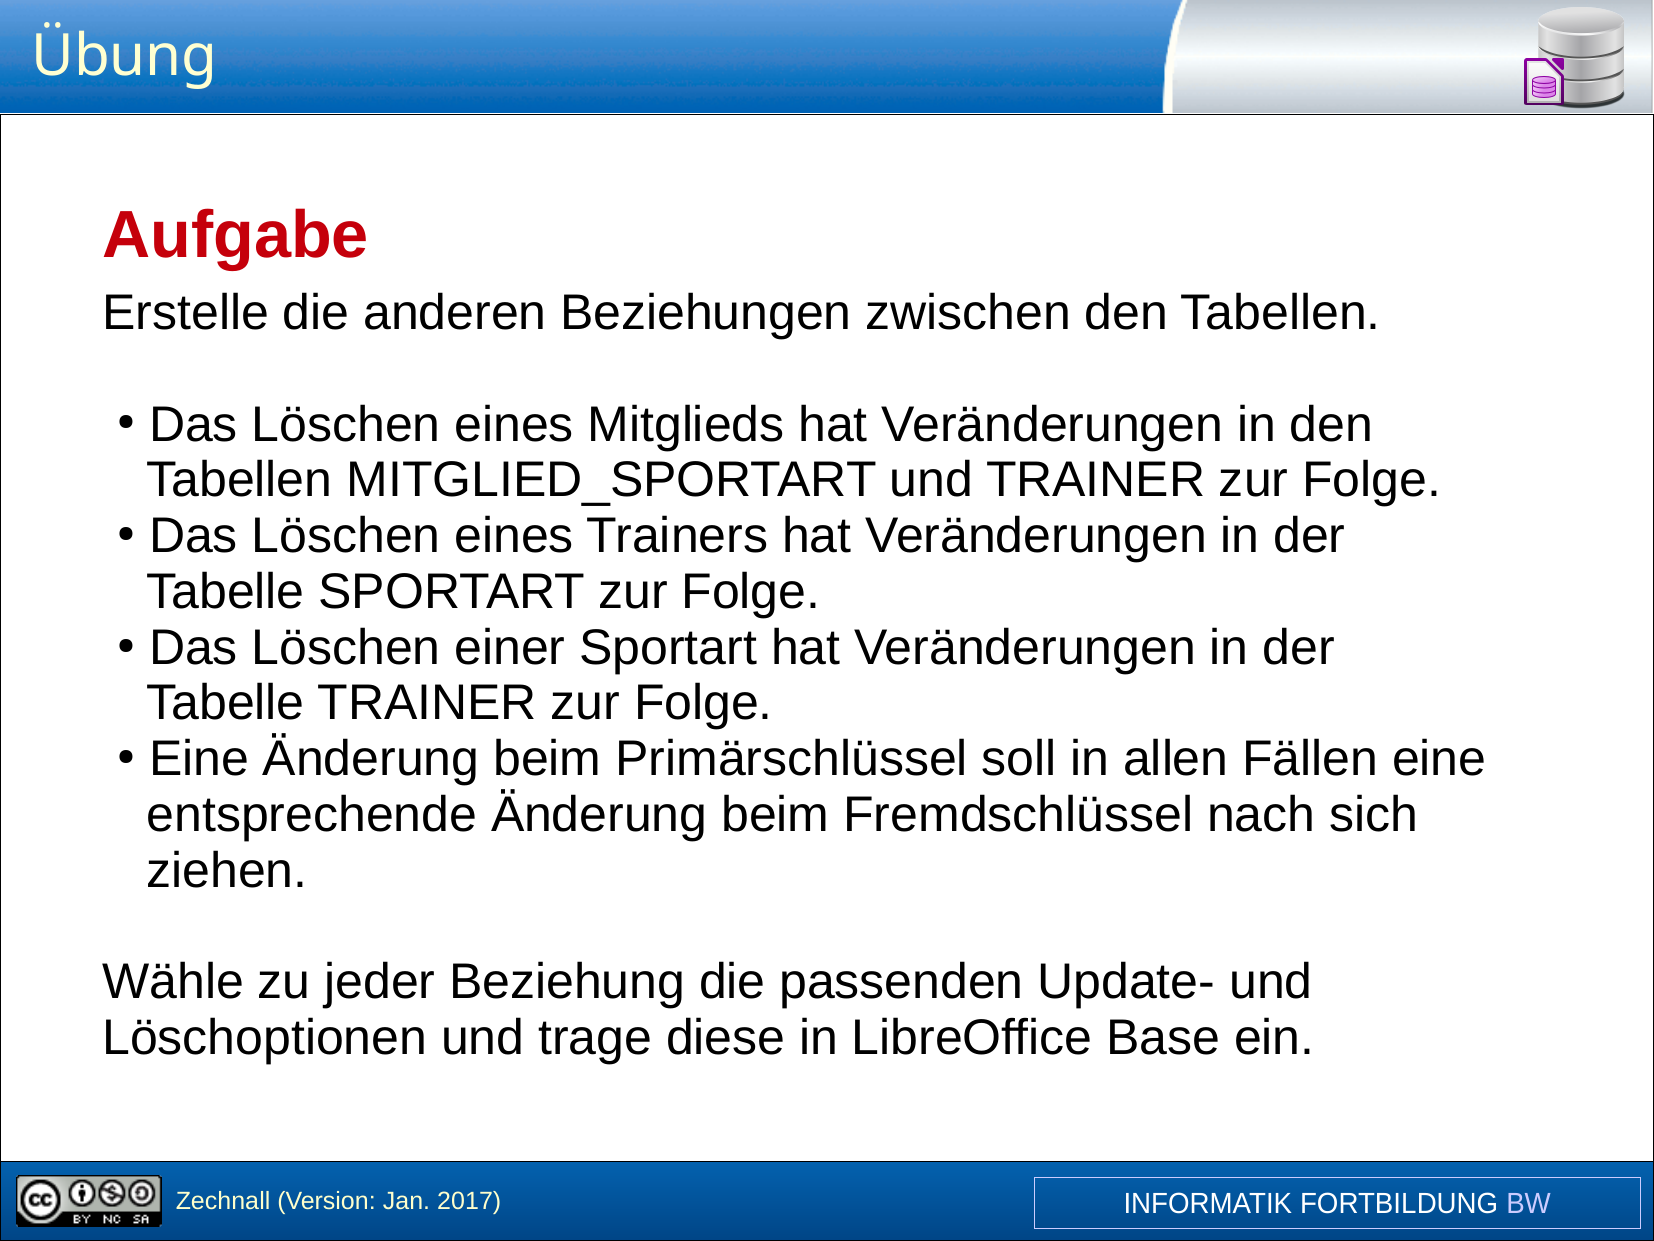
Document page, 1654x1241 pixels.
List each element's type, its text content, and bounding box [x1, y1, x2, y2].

text_box Aufgabe Erstelle die anderen Beziehungen zwischen den Tabellen. Das Löschen eines Mitglieds hat Veränderungen in den Tabellen MITGLIED_SPORTART und TRAINER zur Folge. Das Löschen eines Trainers hat Veränderungen in der Tabelle SPORTART zur Folge. Das Löschen einer Sportart hat Veränderungen in der Tabelle TRAINER zur Folge. Eine Änderung beim Primärschlüssel soll in allen Fällen eine entsprechende Änderung beim Fremdschlüssel nach sich ziehen. Wähle zu jeder Beziehung die passenden Update- und Löschoptionen und trage diese in LibreOffice Base ein. [87, 189, 1516, 1073]
picture [16, 1175, 162, 1227]
title Übung [31, 14, 1151, 92]
picture [0, 0, 1654, 113]
